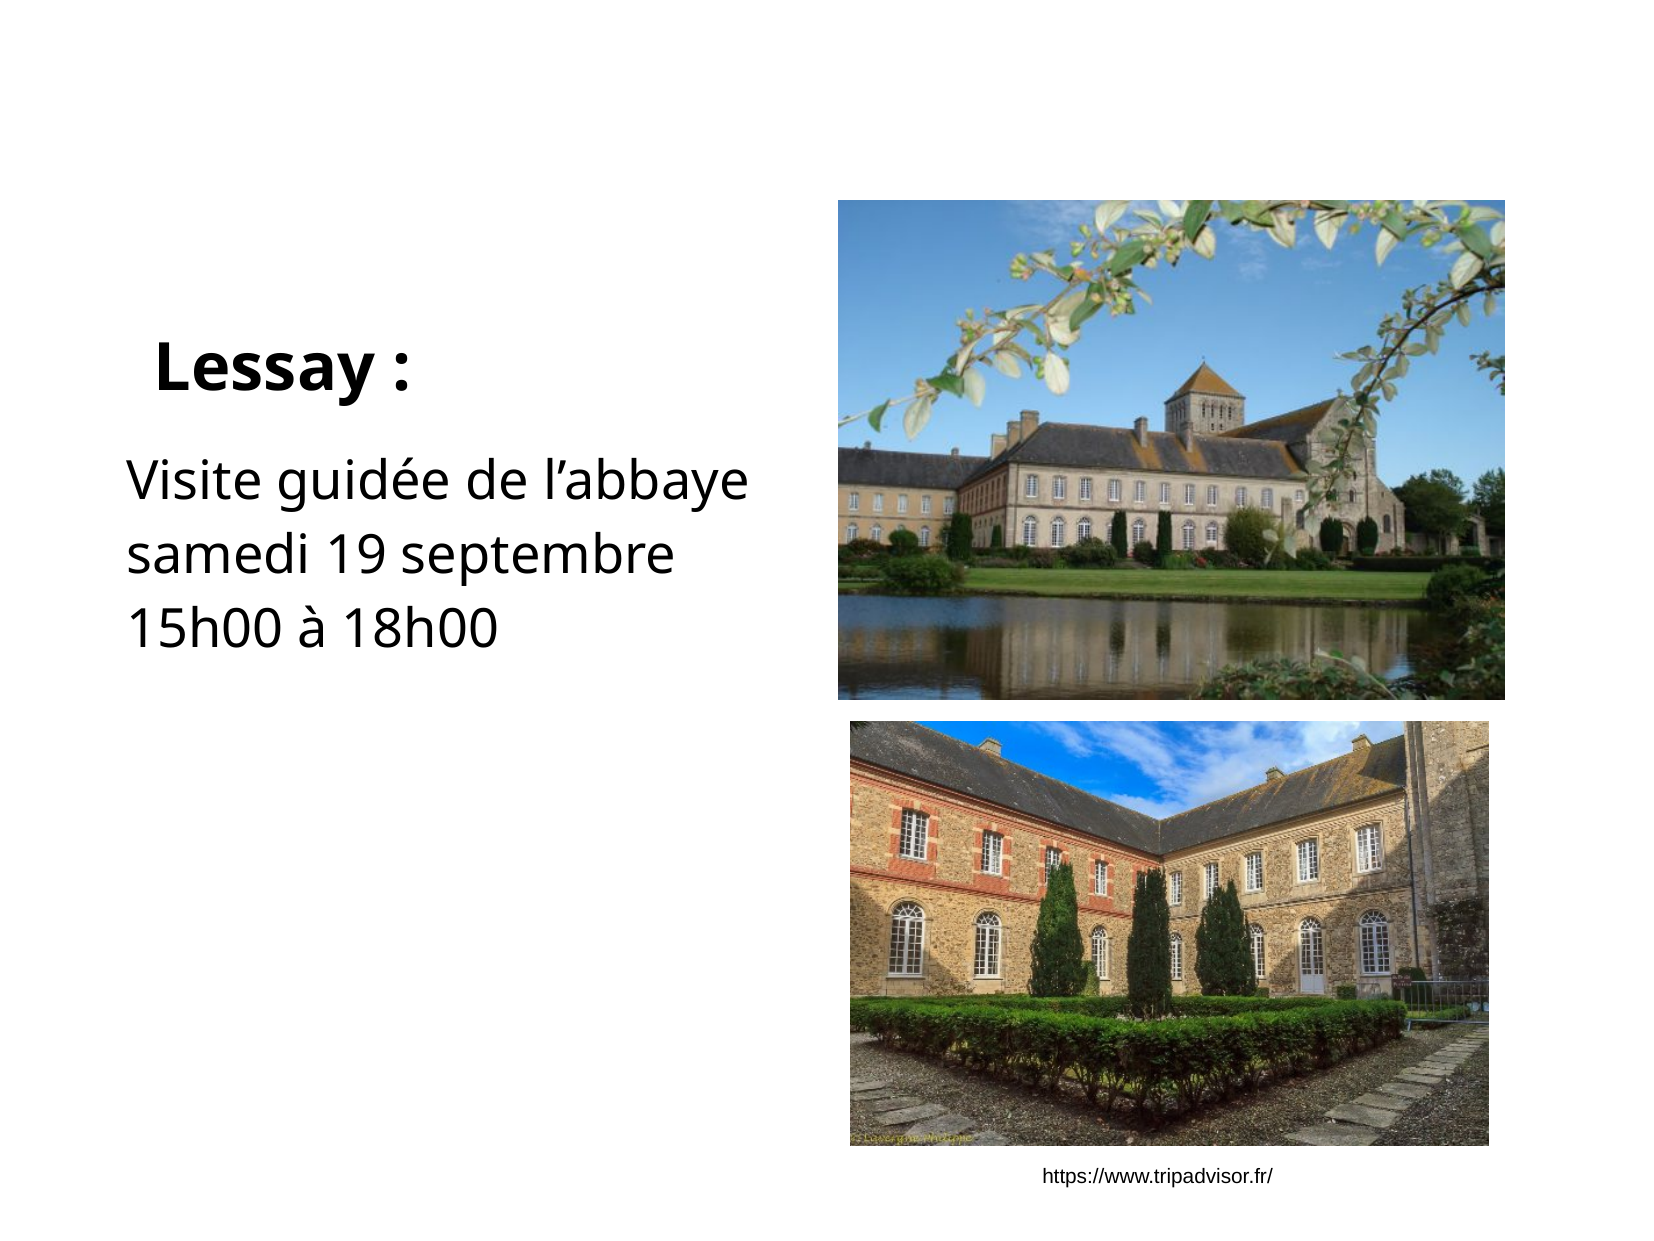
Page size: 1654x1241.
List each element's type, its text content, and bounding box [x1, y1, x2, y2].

picture [850, 721, 1489, 1146]
picture [838, 200, 1505, 700]
text_box https://www.tripadvisor.fr/ [1027, 1157, 1312, 1219]
text_box Visite guidée de l’abbaye samedi 19 septembre 15h00 à 18h00 [40, 434, 792, 978]
list Lessay : [82, 318, 809, 969]
